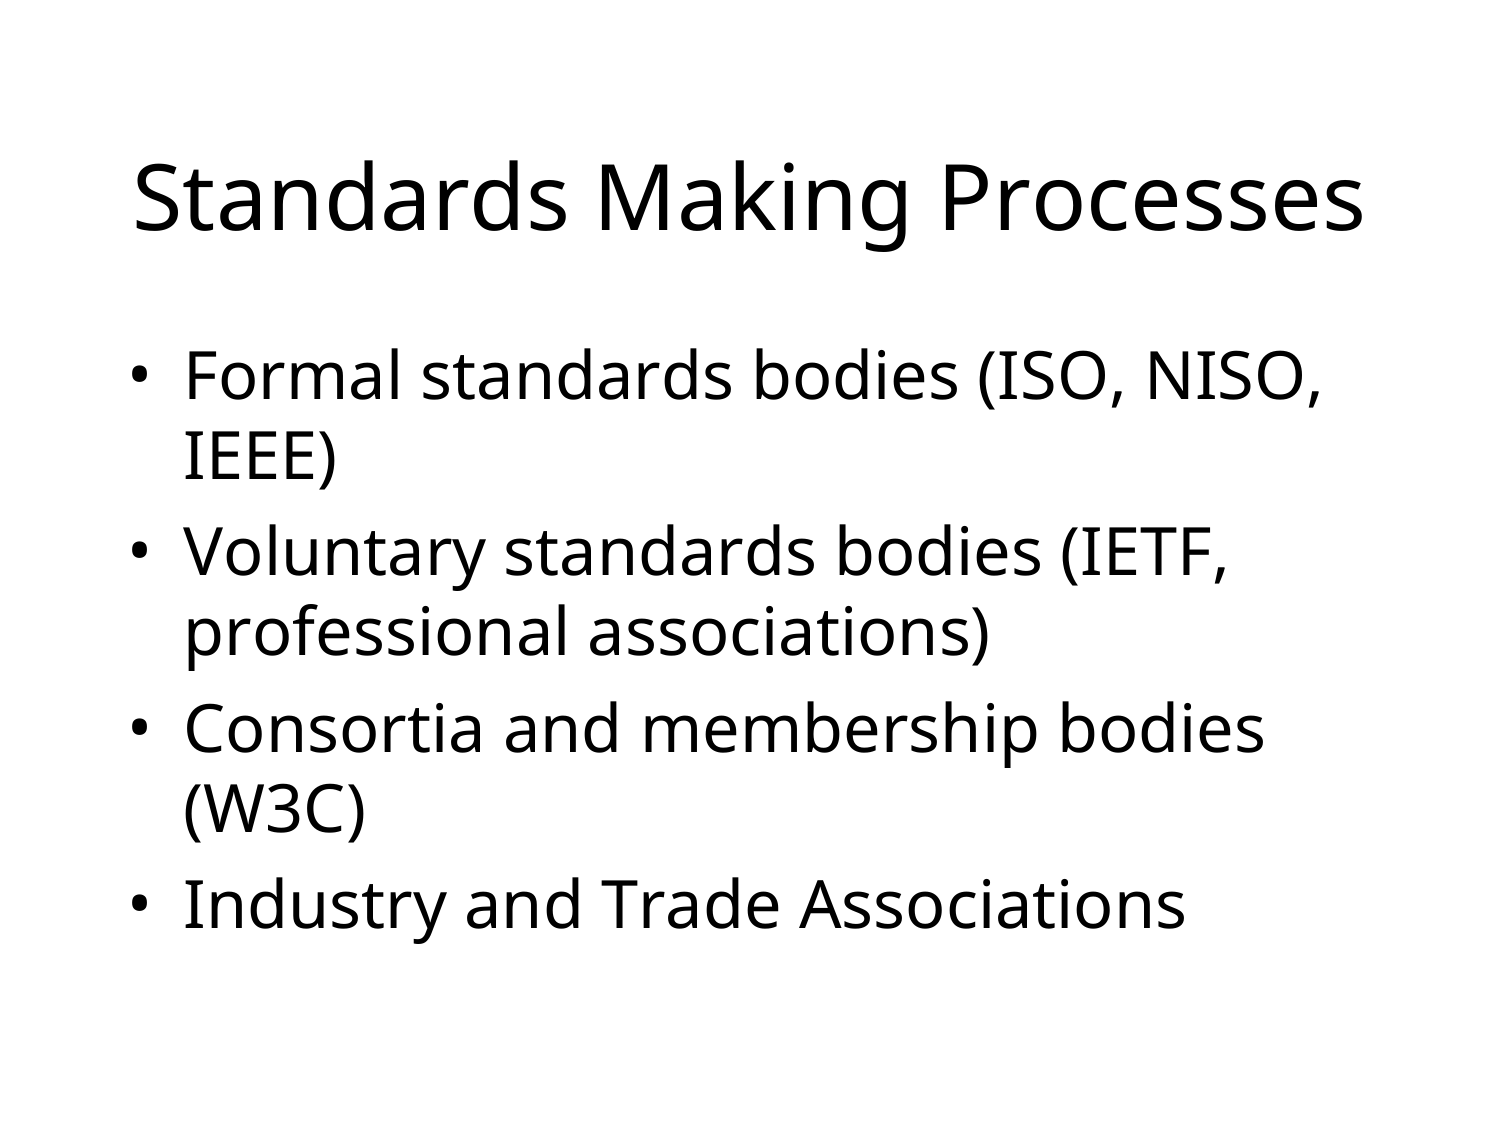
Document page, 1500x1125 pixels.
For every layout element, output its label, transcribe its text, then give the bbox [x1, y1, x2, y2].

list Formal standards bodies (ISO, NISO, IEEE) Voluntary standards bodies (IETF, professional associations) Consortia and membership bodies (W3C) Industry and Trade Associations [112, 324, 1388, 1001]
title Standards Making Processes [112, 99, 1388, 288]
